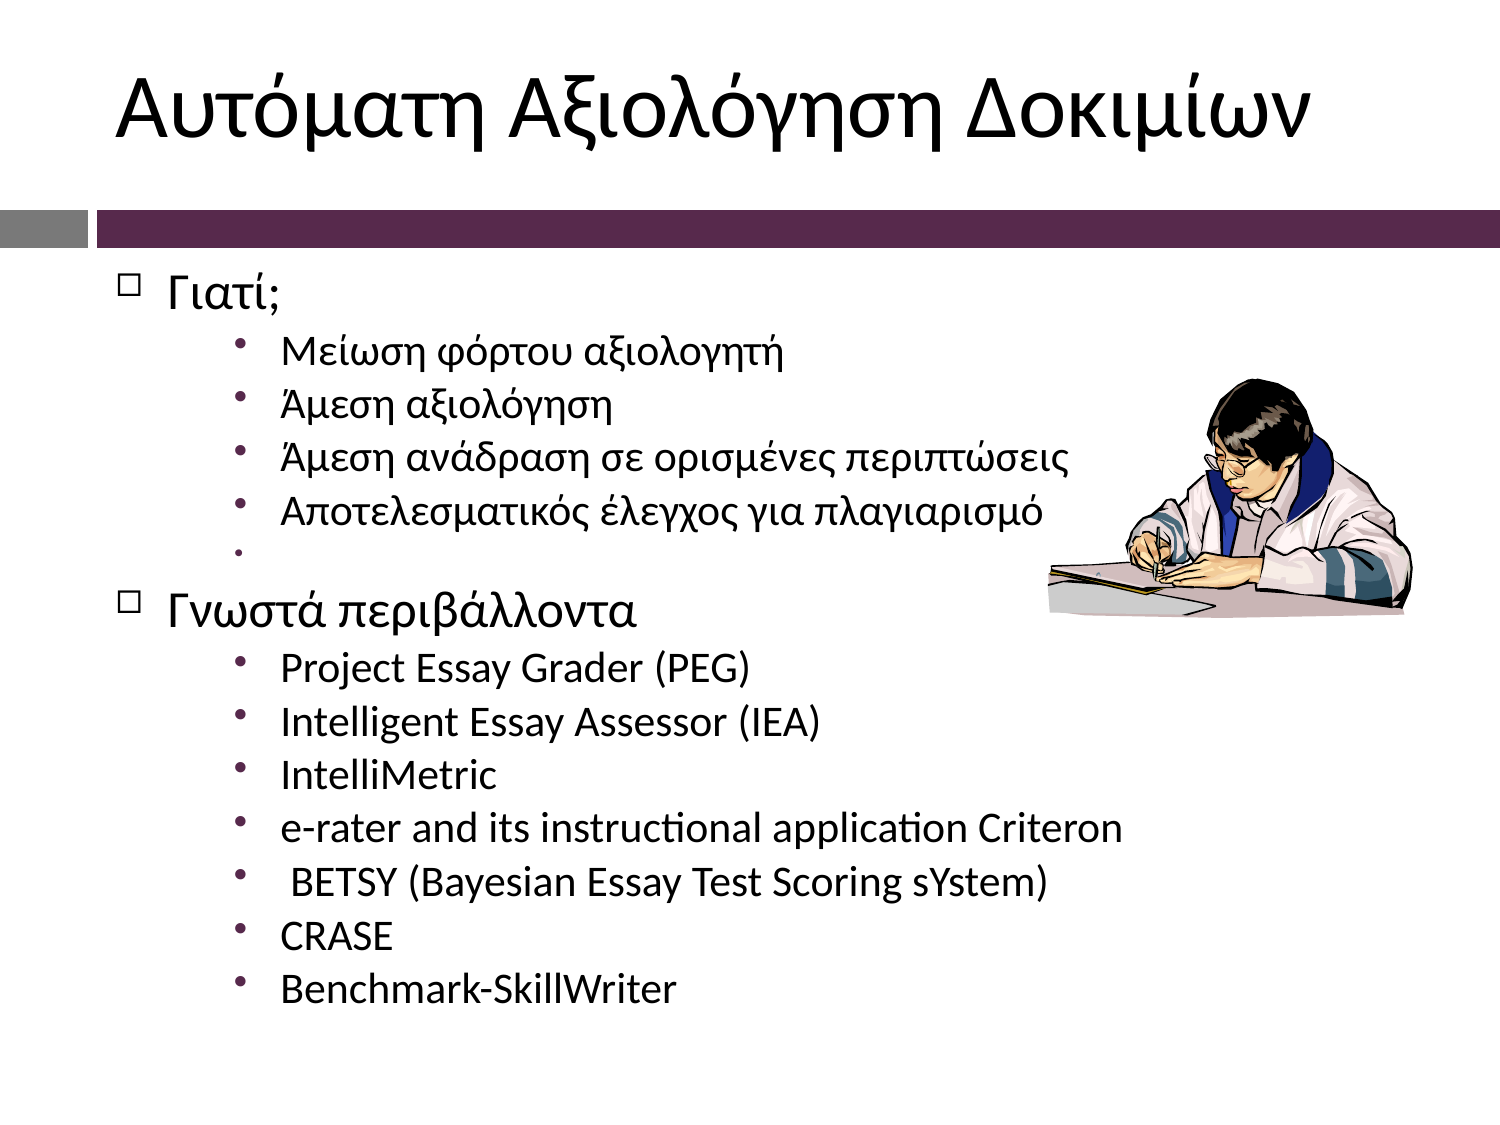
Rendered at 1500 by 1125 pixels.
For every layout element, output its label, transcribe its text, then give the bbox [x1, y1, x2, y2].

list Γιατί; Μείωση φόρτου αξιολογητή Άμεση αξιολόγηση Άμεση ανάδραση σε ορισμένες περιπτώσεις Αποτελεσματικός έλεγχος για πλαγιαρισμό Γνωστά περιβάλλοντα Project Essay Grader (PEG) Intelligent Essay Assessor (IEA) IntelliMetric e-rater and its instructional application Criteron BETSY (Bayesian Essay Test Scoring sYstem) CRASE Benchmark-SkillWriter [100, 262, 1438, 1083]
title Αυτόματη Αξιολόγηση Δοκιμίων [100, 19, 1438, 182]
picture [1047, 374, 1417, 622]
